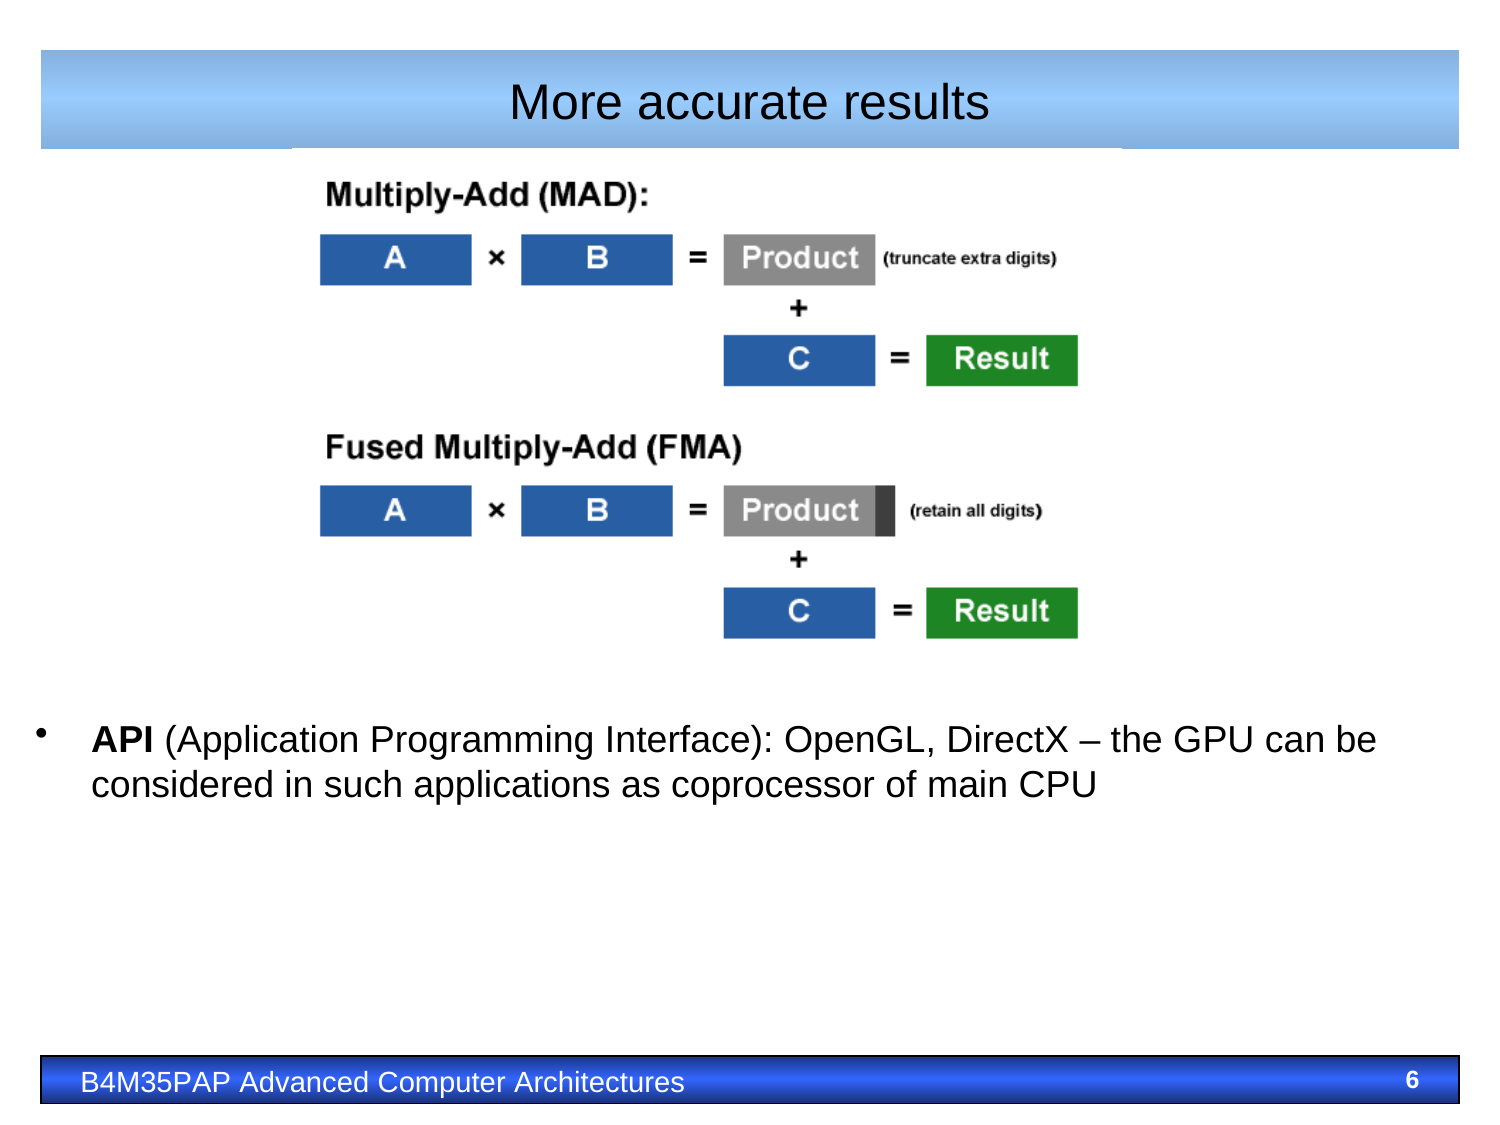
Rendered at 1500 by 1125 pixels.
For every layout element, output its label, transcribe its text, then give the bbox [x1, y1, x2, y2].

picture [292, 148, 1122, 670]
title More accurate results [41, 50, 1459, 149]
text_box API (Application Programming Interface): OpenGL, DirectX – the GPU can be considered in such applications as coprocessor of main CPU [20, 707, 1479, 987]
